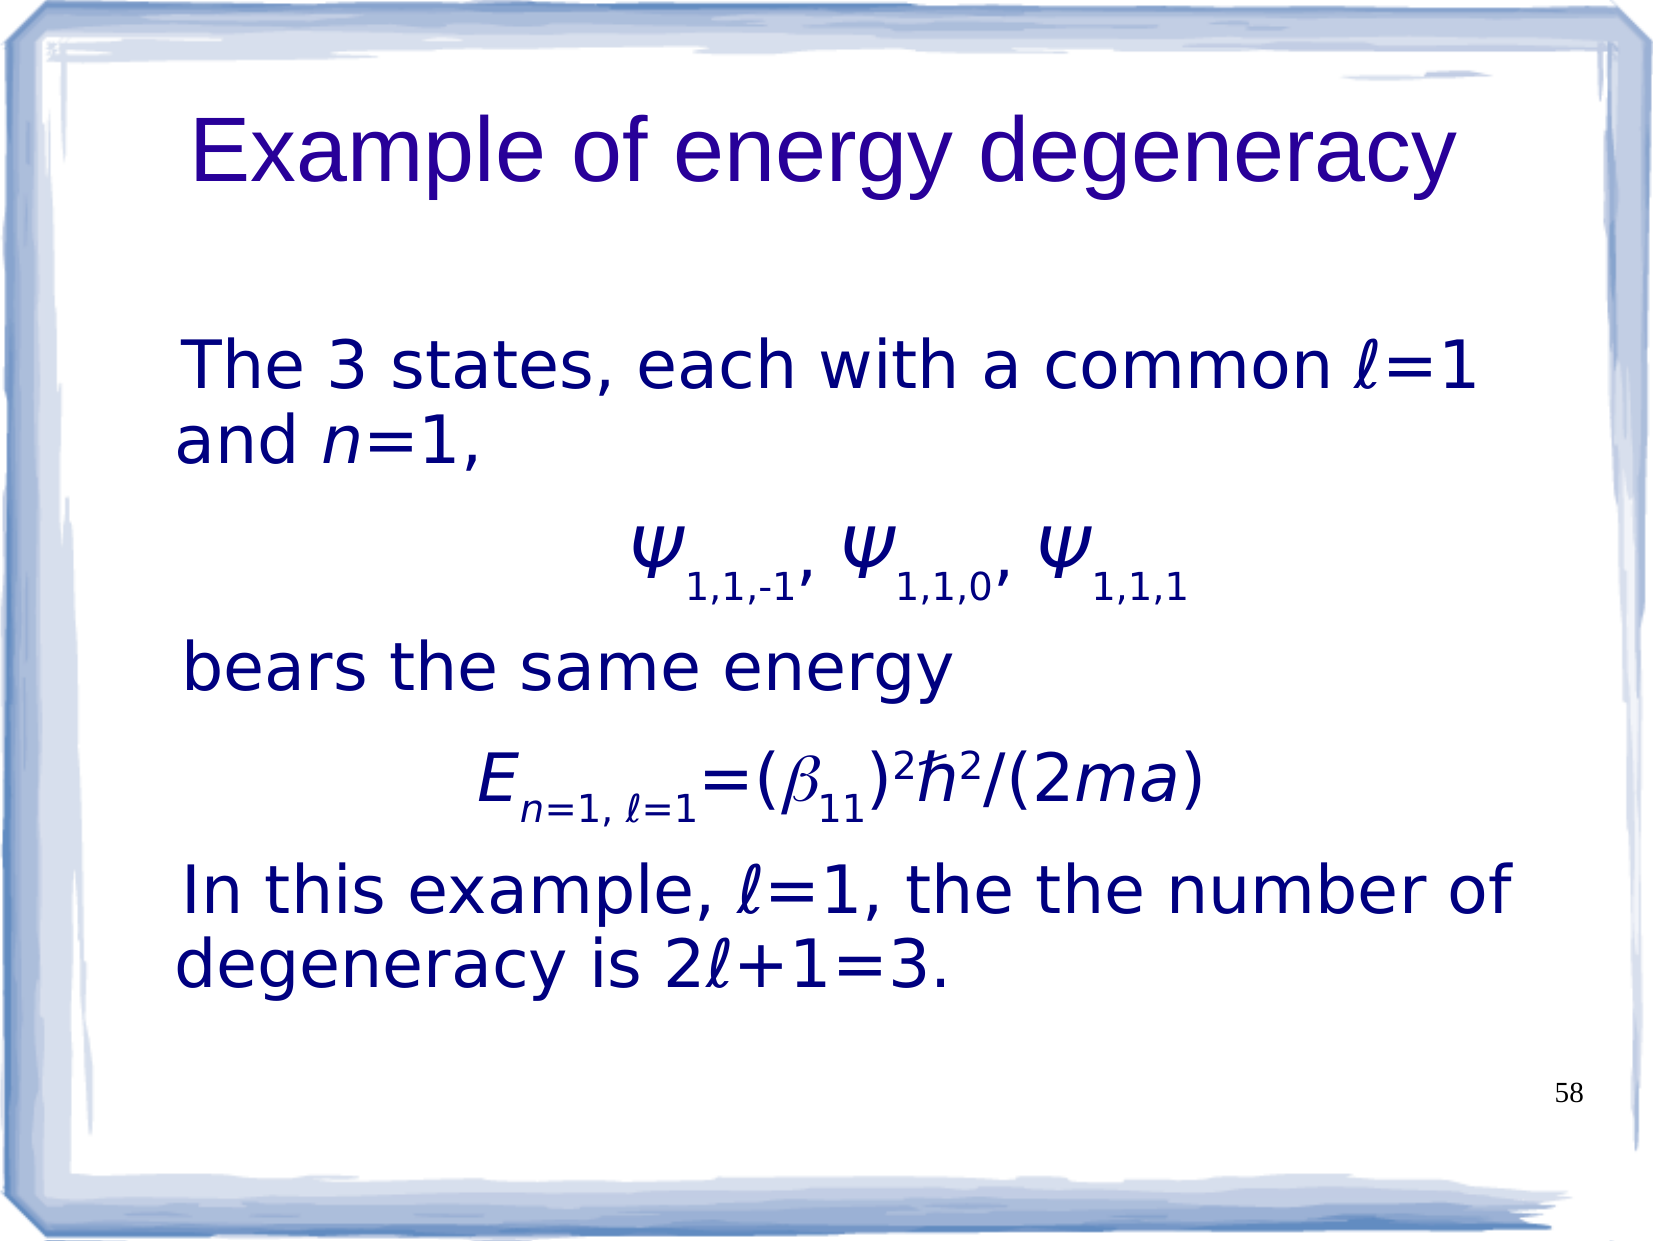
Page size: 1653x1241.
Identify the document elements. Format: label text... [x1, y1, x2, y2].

list The 3 states, each with a common ℓ=1 and n=1, Ψ1,1,-1, Ψ1,1,0, Ψ1,1,1 bears the same energy En=1, ℓ=1=(b11)2ℏ2/(2ma) In this example, ℓ=1, the the number of degeneracy is 2ℓ+1=3. [117, 324, 1567, 1144]
picture [0, 0, 1653, 1241]
title Example of energy degeneracy [82, 49, 1567, 253]
